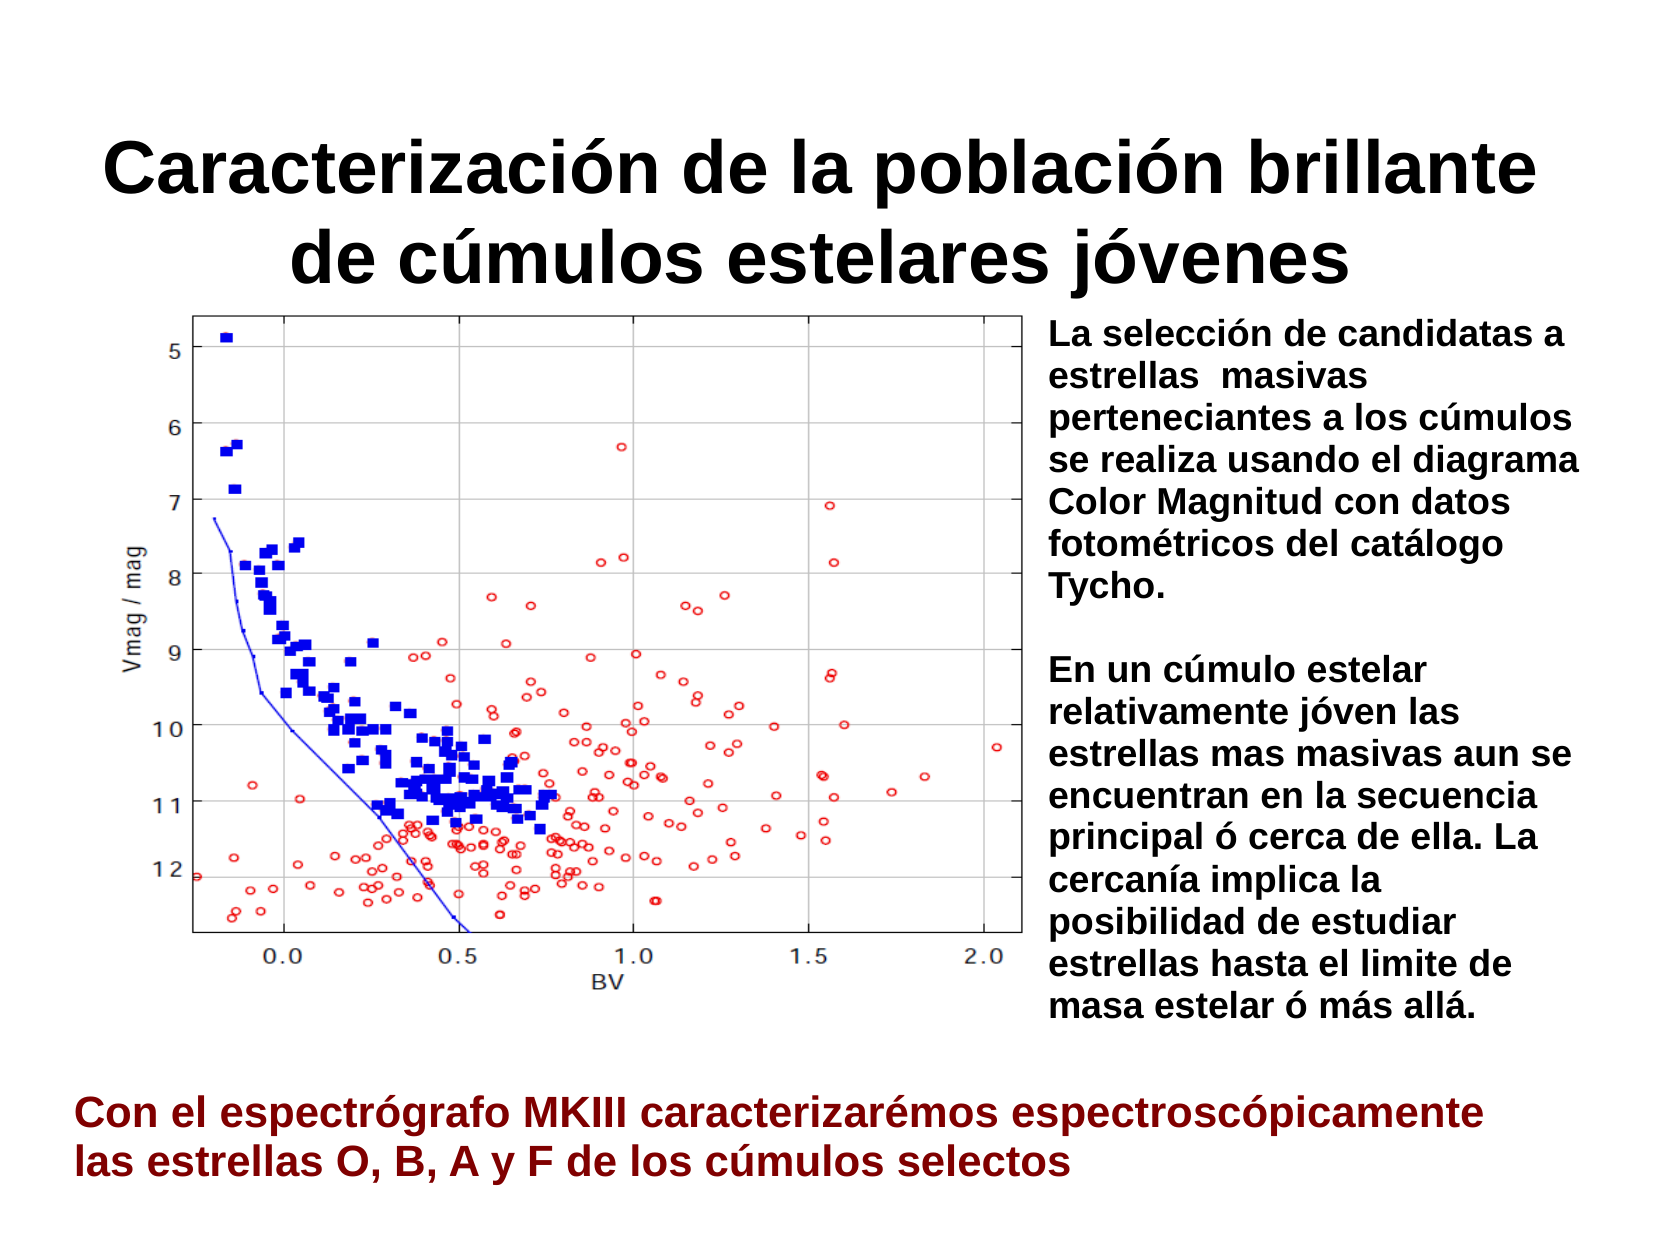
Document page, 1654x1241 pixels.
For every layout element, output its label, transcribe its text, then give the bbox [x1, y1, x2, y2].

title Caracterización de la población brillante de cúmulos estelares jóvenes [76, 118, 1565, 287]
text_box Con el espectrógrafo MKIII caracterizarémos espectroscópicamente las estrellas O, B, A y F de los cúmulos selectos [59, 1080, 1565, 1194]
text_box La selección de candidatas a estrellas masivas perteneciantes a los cúmulos se realiza usando el diagrama Color Magnitud con datos fotométricos del catálogo Tycho. En un cúmulo estelar relativamente jóven las estrellas mas masivas aun se encuentran en la secuencia principal ó cerca de ella. La cercanía implica la posibilidad de estudiar estrellas hasta el limite de masa estelar ó más allá. [1033, 304, 1595, 1034]
picture [118, 312, 1033, 993]
